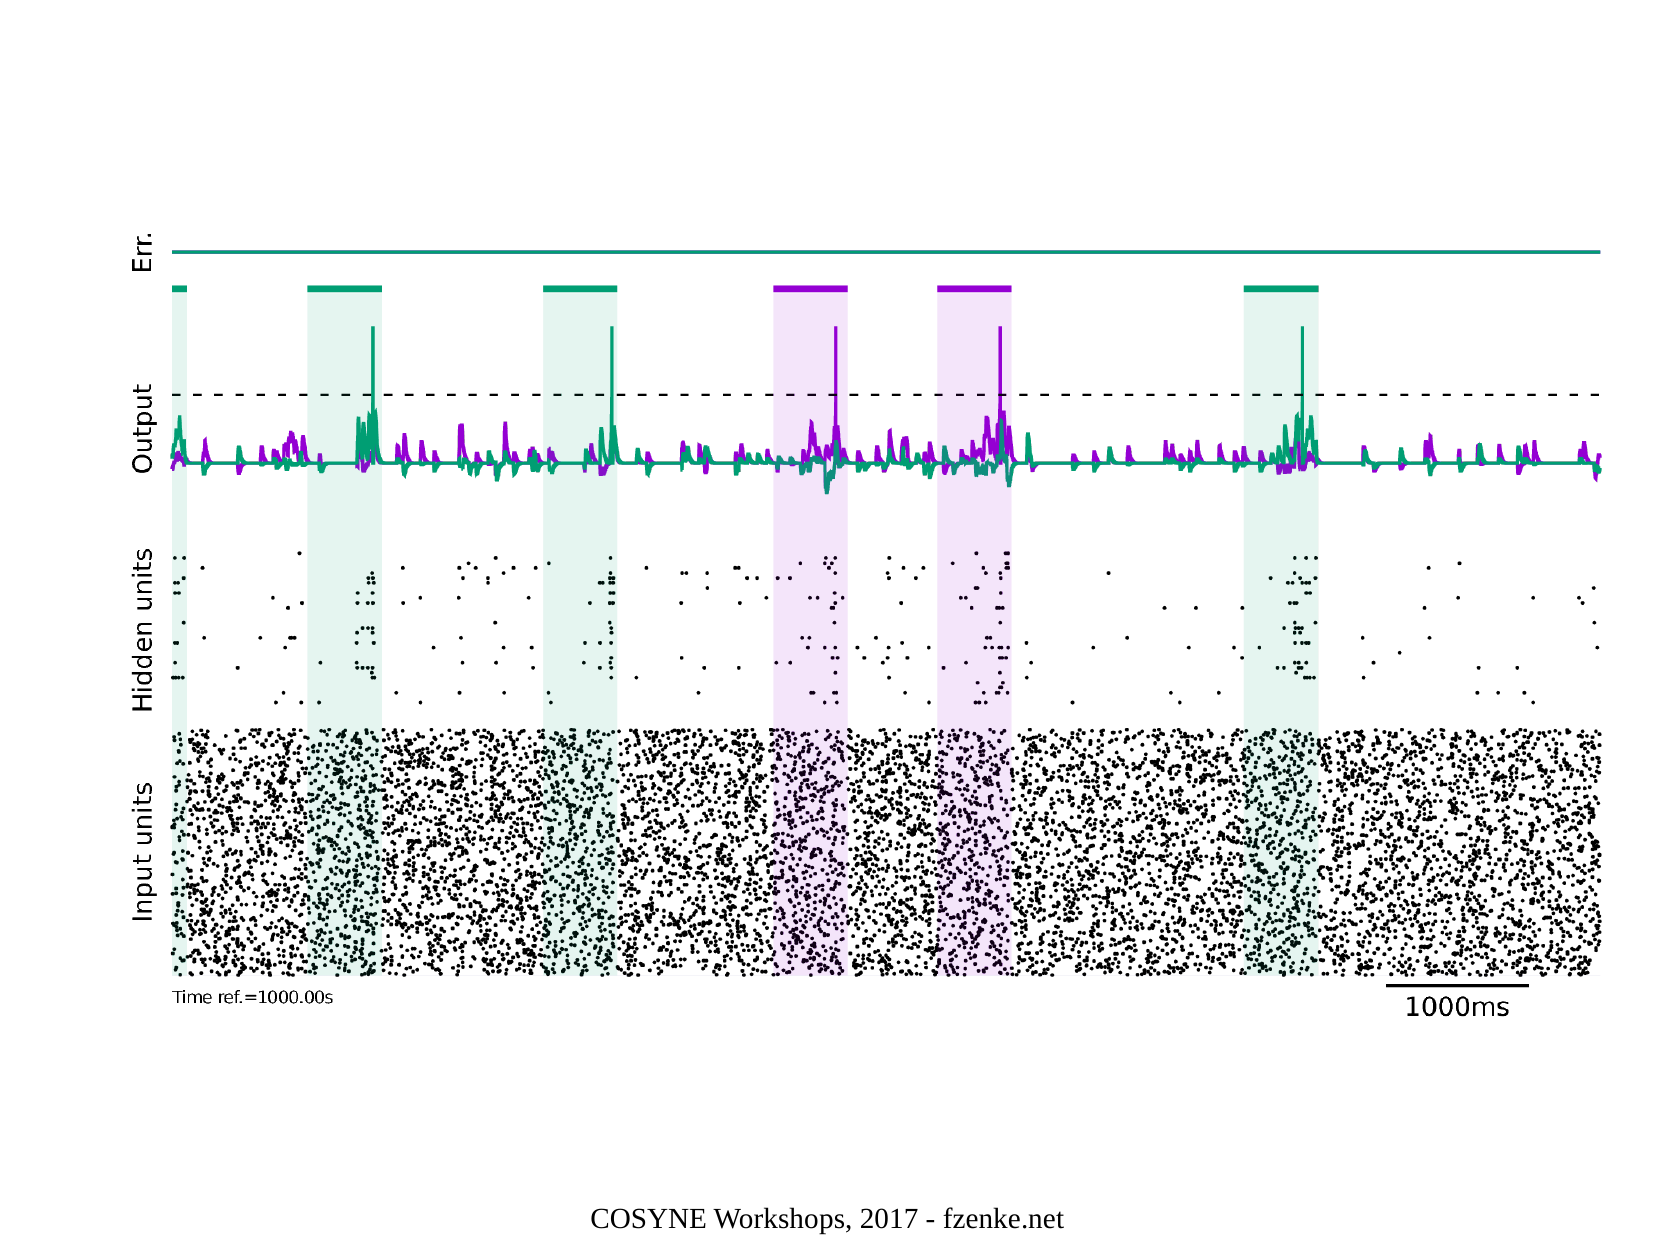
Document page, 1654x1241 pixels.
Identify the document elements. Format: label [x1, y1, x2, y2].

picture [6, 209, 1648, 1031]
